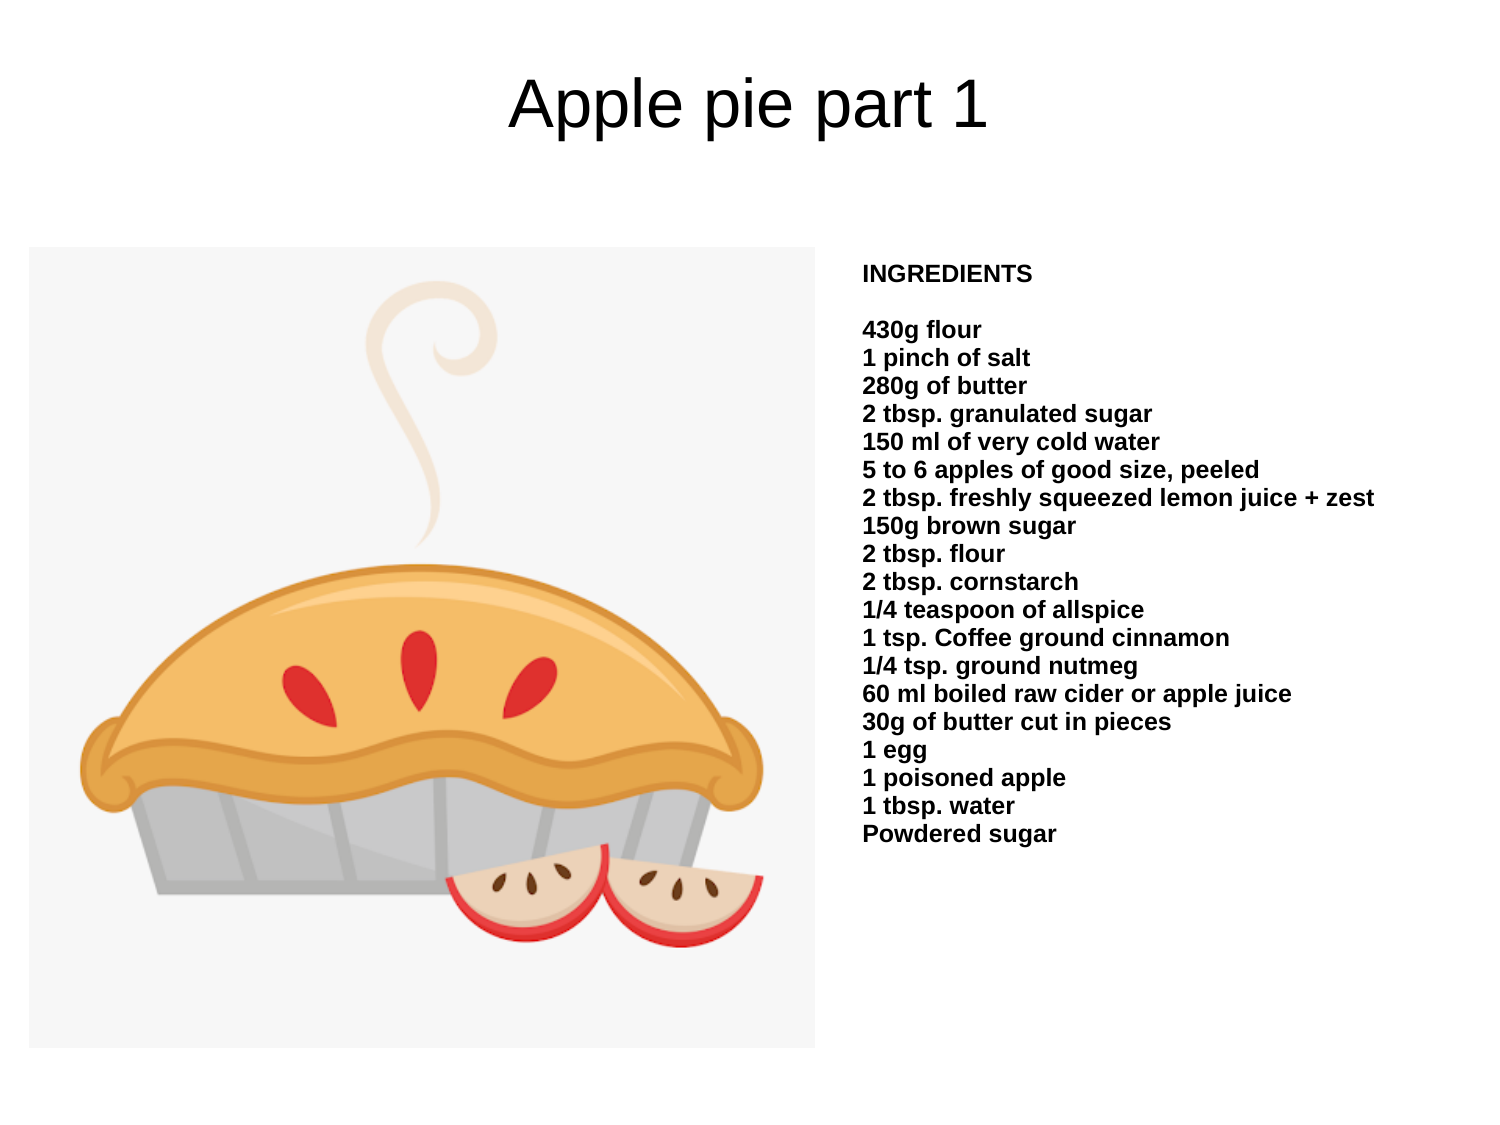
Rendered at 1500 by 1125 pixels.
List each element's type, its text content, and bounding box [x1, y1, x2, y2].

title Apple pie part 1 [49, 37, 1450, 162]
text_box INGREDIENTS 430g flour 1 pinch of salt 280g of butter 2 tbsp. granulated sugar 150 ml of very cold water 5 to 6 apples of good size, peeled 2 tbsp. freshly squeezed lemon juice + zest 150g brown sugar 2 tbsp. flour 2 tbsp. cornstarch 1/4 teaspoon of allspice 1 tsp. Coffee ground cinnamon 1/4 tsp. ground nutmeg 60 ml boiled raw cider or apple juice 30g of butter cut in pieces 1 egg 1 poisoned apple 1 tbsp. water Powdered sugar [862, 259, 1500, 876]
picture [29, 248, 815, 1048]
